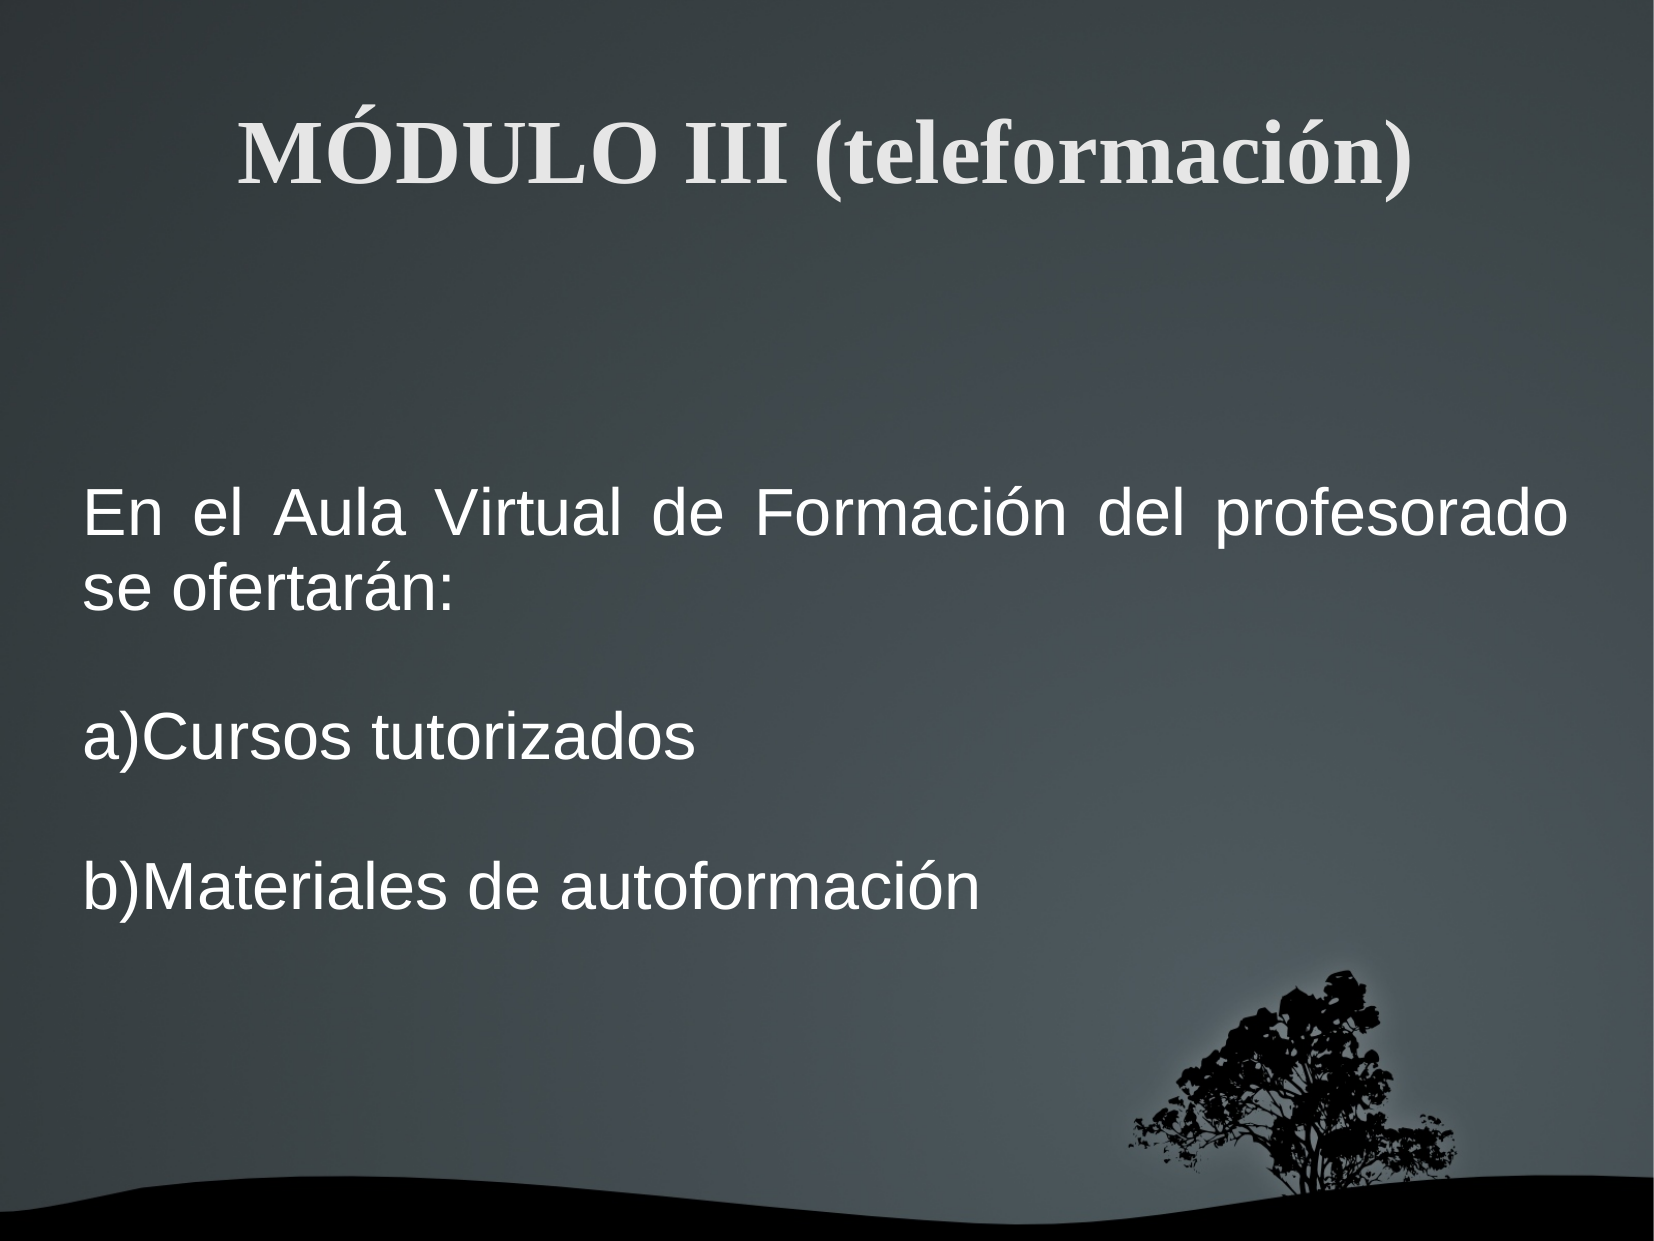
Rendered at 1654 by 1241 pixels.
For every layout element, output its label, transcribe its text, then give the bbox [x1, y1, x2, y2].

picture [0, 0, 1654, 1241]
title MÓDULO III (teleformación) [82, 56, 1571, 250]
subtitle En el Aula Virtual de Formación del profesorado se ofertarán: Cursos tutorizados Materiales de autoformación [82, 297, 1571, 1102]
